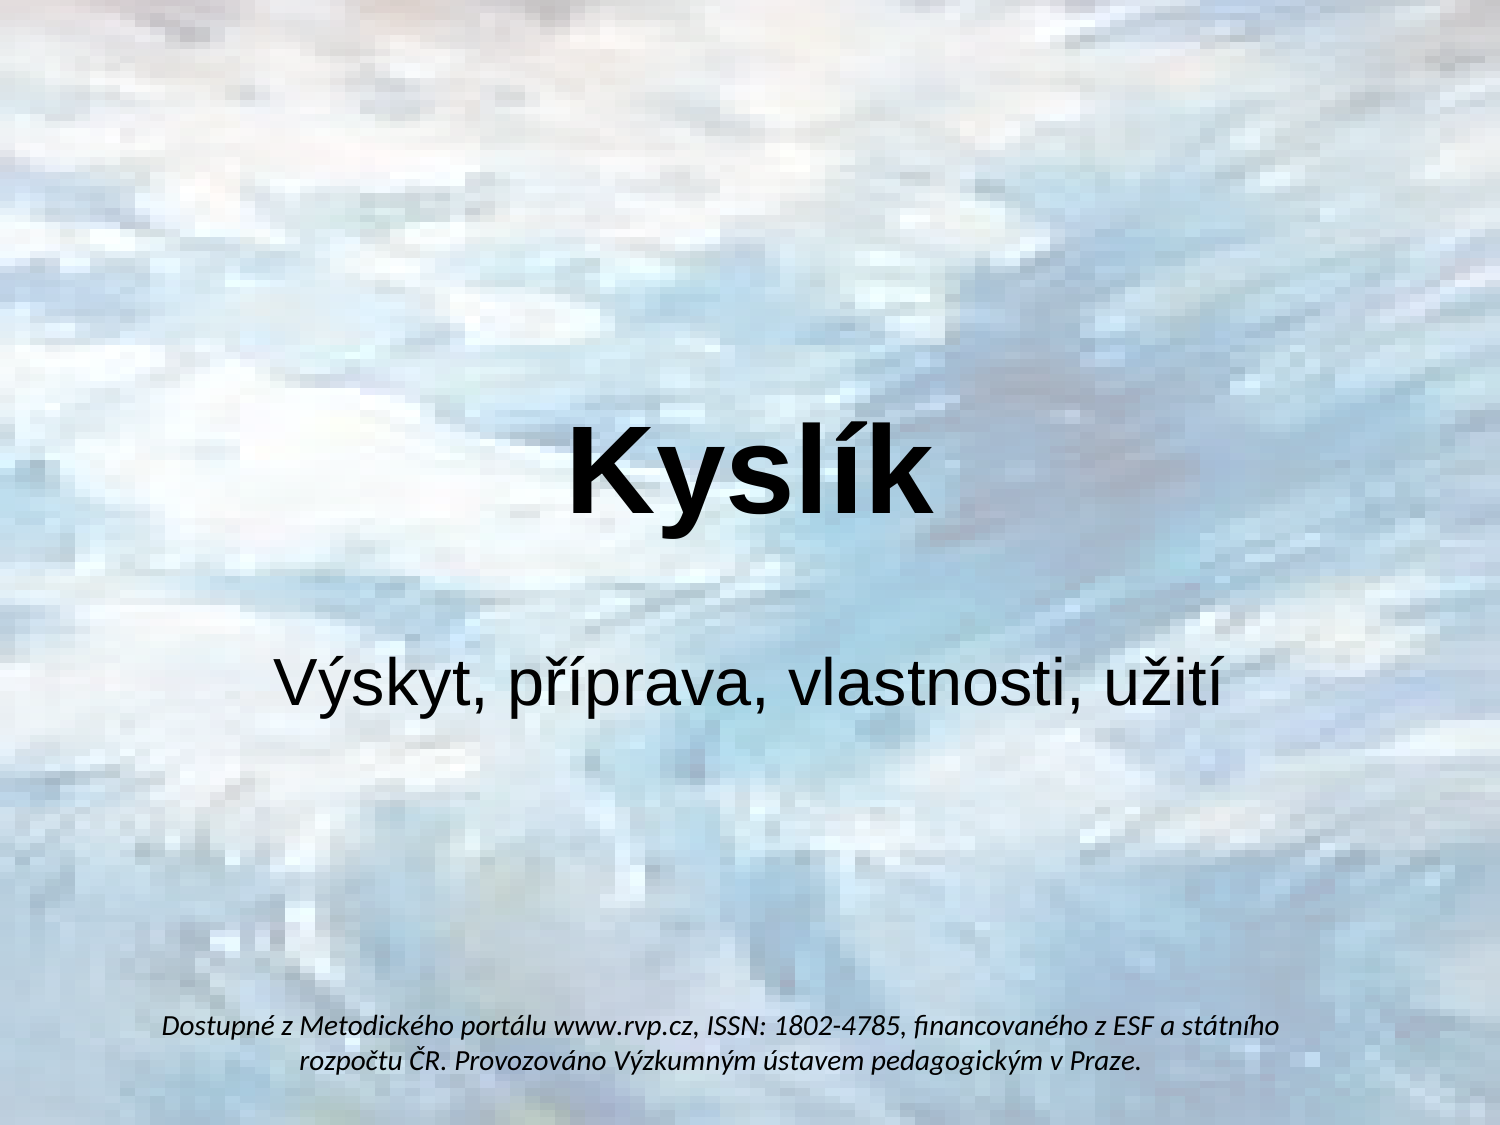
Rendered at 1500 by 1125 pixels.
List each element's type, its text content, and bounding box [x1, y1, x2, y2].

text_box Dostupné z Metodického portálu www.rvp.cz, ISSN: 1802-4785, financovaného z ESF a státního rozpočtu ČR. Provozováno Výzkumným ústavem pedagogickým v Praze. [100, 1011, 1343, 1072]
picture [0, 0, 1500, 1125]
subtitle Výskyt, příprava, vlastnosti, užití [225, 637, 1276, 926]
title Kyslík [112, 349, 1388, 591]
